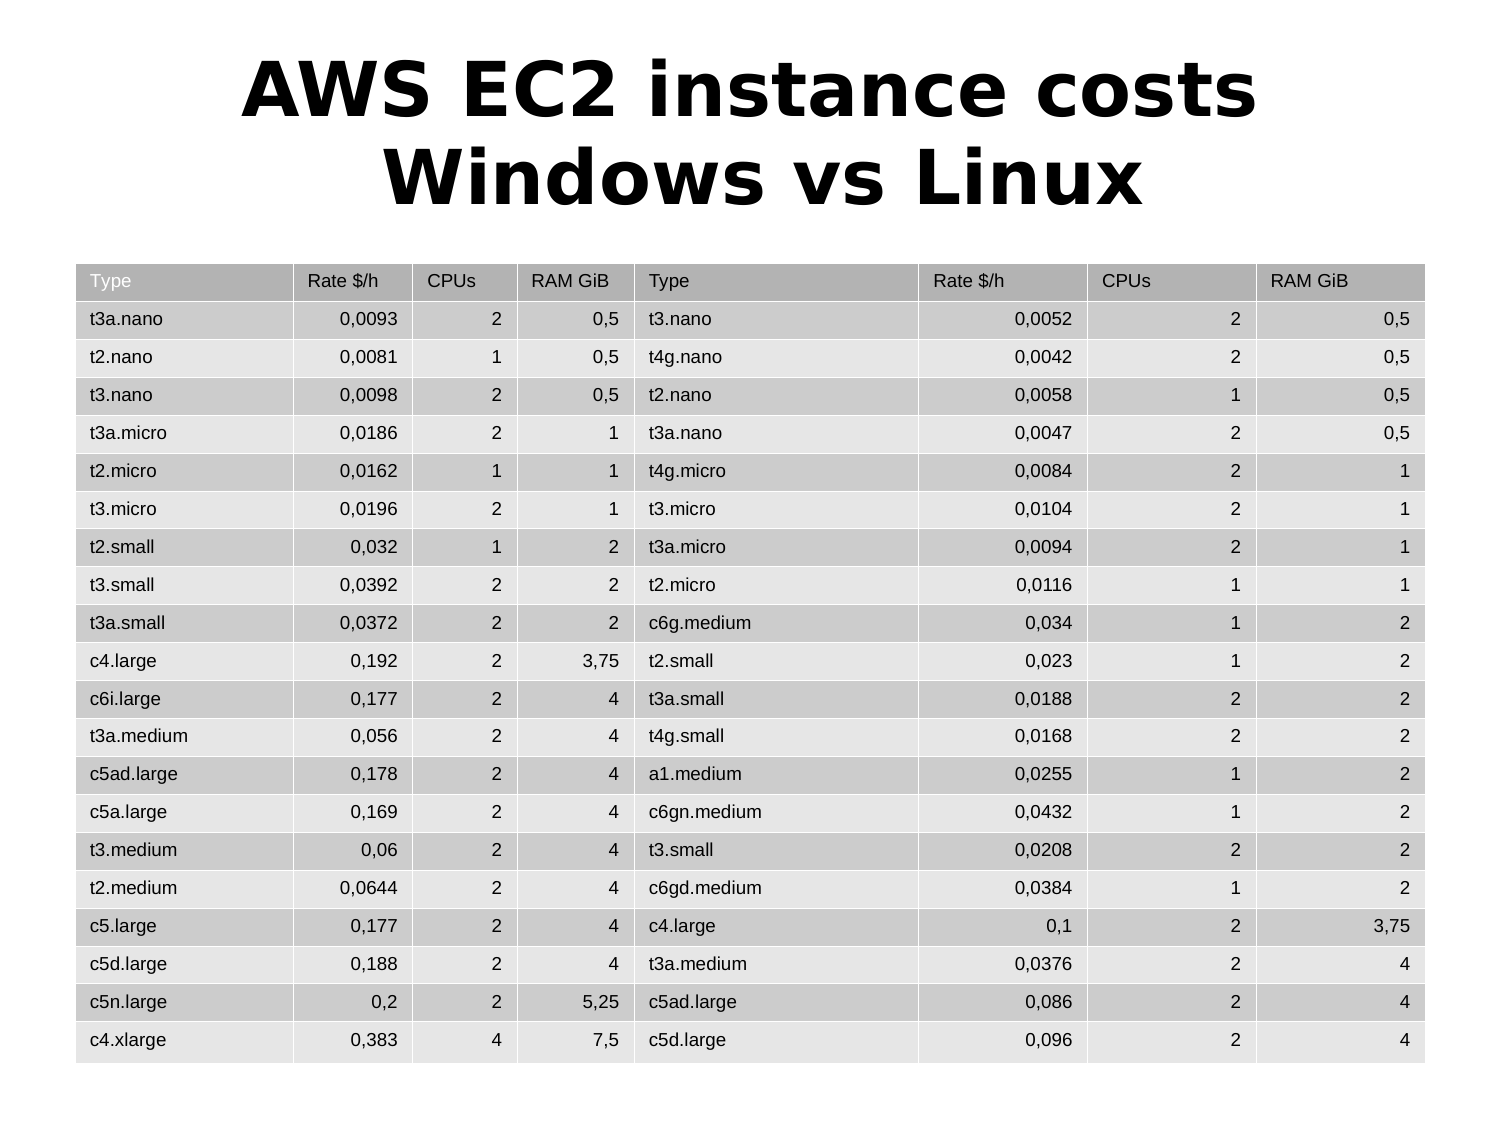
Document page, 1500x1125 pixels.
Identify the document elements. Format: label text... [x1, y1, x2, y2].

table_cell 0,0052 [919, 302, 1087, 339]
table_cell t3a.medium [76, 719, 293, 756]
table_header CPUs [413, 264, 517, 301]
table_cell 0,383 [294, 1022, 412, 1063]
table_cell c6g.medium [635, 605, 918, 642]
table_cell 0,192 [294, 643, 412, 680]
table_cell 0,032 [294, 529, 412, 566]
table_cell 1 [413, 529, 517, 566]
table_cell 0,0098 [294, 378, 412, 415]
table_cell 2 [1257, 871, 1425, 908]
table_cell 2 [1257, 605, 1425, 642]
table_cell 0,5 [1257, 340, 1425, 377]
table_cell 1 [413, 454, 517, 491]
table_cell 2 [1088, 719, 1256, 756]
table_cell 0,0372 [294, 605, 412, 642]
table_cell 1 [1257, 529, 1425, 566]
table_cell 2 [413, 567, 517, 604]
table_cell 0,5 [518, 302, 634, 339]
table_cell t2.micro [635, 567, 918, 604]
table_cell 2 [1088, 416, 1256, 453]
table_cell c5ad.large [76, 757, 293, 794]
table_cell 0,5 [518, 378, 634, 415]
table_cell 2 [413, 909, 517, 946]
table_cell 0,0116 [919, 567, 1087, 604]
table_cell 2 [1088, 492, 1256, 528]
table_cell 0,0208 [919, 833, 1087, 870]
table_cell 0,023 [919, 643, 1087, 680]
table_cell t3.nano [76, 378, 293, 415]
table_cell 2 [413, 605, 517, 642]
table_cell 2 [413, 795, 517, 832]
table_cell 2 [1088, 833, 1256, 870]
table_cell 0,5 [1257, 416, 1425, 453]
table_cell 2 [1257, 681, 1425, 718]
table_cell 0,0084 [919, 454, 1087, 491]
table_cell 2 [1088, 529, 1256, 566]
table_header Rate $/h [919, 264, 1087, 301]
table_cell 1 [1257, 492, 1425, 528]
table_cell 0,1 [919, 909, 1087, 946]
table_cell 1 [518, 416, 634, 453]
table_cell 0,0104 [919, 492, 1087, 528]
table_cell 5,25 [518, 984, 634, 1021]
table_cell 1 [1088, 871, 1256, 908]
table_cell 0,0162 [294, 454, 412, 491]
table_cell 0,177 [294, 909, 412, 946]
table_cell 0,0058 [919, 378, 1087, 415]
table_header Type [76, 264, 293, 301]
table_cell 0,086 [919, 984, 1087, 1021]
table_cell 4 [518, 909, 634, 946]
table_cell 4 [518, 757, 634, 794]
table_cell 2 [1088, 984, 1256, 1021]
table_cell 0,169 [294, 795, 412, 832]
table_cell c5d.large [635, 1022, 918, 1063]
table_cell c5ad.large [635, 984, 918, 1021]
table_cell 0,0042 [919, 340, 1087, 377]
table_cell 2 [1088, 1022, 1256, 1063]
table_cell c4.large [635, 909, 918, 946]
table_cell 1 [1088, 795, 1256, 832]
table_cell 0,0186 [294, 416, 412, 453]
table_cell 4 [518, 871, 634, 908]
table_cell 0,0081 [294, 340, 412, 377]
table_header Type [635, 264, 918, 301]
table_cell 2 [413, 302, 517, 339]
table_cell c6i.large [76, 681, 293, 718]
table_cell 1 [1257, 454, 1425, 491]
table_cell 2 [1088, 340, 1256, 377]
table_cell 2 [413, 757, 517, 794]
table_cell t3.nano [635, 302, 918, 339]
table_cell 0,5 [518, 340, 634, 377]
table_cell 1 [413, 340, 517, 377]
table_cell 2 [413, 871, 517, 908]
table_cell t2.medium [76, 871, 293, 908]
table_cell 2 [413, 643, 517, 680]
table_cell 0,034 [919, 605, 1087, 642]
table_cell 2 [413, 833, 517, 870]
table_cell 2 [1257, 757, 1425, 794]
table_cell 1 [1257, 567, 1425, 604]
table_cell 2 [518, 605, 634, 642]
table_cell t3a.nano [635, 416, 918, 453]
table_cell c4.large [76, 643, 293, 680]
table_cell 0,0255 [919, 757, 1087, 794]
table_cell 0,5 [1257, 302, 1425, 339]
table_header CPUs [1088, 264, 1256, 301]
table_cell 3,75 [518, 643, 634, 680]
table_cell t2.small [76, 529, 293, 566]
table_cell 1 [1088, 757, 1256, 794]
table_cell 2 [413, 984, 517, 1021]
table_cell 0,177 [294, 681, 412, 718]
table_cell 2 [1257, 795, 1425, 832]
table_cell 2 [1088, 302, 1256, 339]
table_cell 0,0094 [919, 529, 1087, 566]
table_cell t3a.micro [76, 416, 293, 453]
table_cell 0,0376 [919, 947, 1087, 983]
table_cell 2 [1088, 947, 1256, 983]
table_cell 0,0392 [294, 567, 412, 604]
table_cell 4 [518, 833, 634, 870]
table_cell t3a.small [635, 681, 918, 718]
table_cell 4 [1257, 1022, 1425, 1063]
title AWS EC2 instance costs Windows vs Linux [75, 46, 1425, 223]
table_cell c5a.large [76, 795, 293, 832]
table_cell 2 [1257, 833, 1425, 870]
table_header RAM GiB [518, 264, 634, 301]
table_header RAM GiB [1257, 264, 1425, 301]
table_cell 2 [413, 378, 517, 415]
table_cell 4 [518, 947, 634, 983]
table_cell c6gd.medium [635, 871, 918, 908]
table_cell t3.micro [635, 492, 918, 528]
table_cell 0,0168 [919, 719, 1087, 756]
table_cell t4g.micro [635, 454, 918, 491]
table_cell 0,178 [294, 757, 412, 794]
table_cell t2.small [635, 643, 918, 680]
table_cell 4 [413, 1022, 517, 1063]
table_cell 2 [1088, 909, 1256, 946]
table_cell t3.small [635, 833, 918, 870]
table_cell 2 [1088, 454, 1256, 491]
table_cell 2 [413, 719, 517, 756]
table_cell t3a.nano [76, 302, 293, 339]
table_cell 1 [1088, 378, 1256, 415]
table_cell c5d.large [76, 947, 293, 983]
table_cell 0,0188 [919, 681, 1087, 718]
table_cell t3.small [76, 567, 293, 604]
table_cell 0,188 [294, 947, 412, 983]
table_cell 2 [1257, 643, 1425, 680]
table_cell 2 [413, 681, 517, 718]
table_cell 4 [1257, 984, 1425, 1021]
table_cell a1.medium [635, 757, 918, 794]
table_cell t4g.nano [635, 340, 918, 377]
table_cell 0,0093 [294, 302, 412, 339]
table_cell 0,056 [294, 719, 412, 756]
table_header Rate $/h [294, 264, 412, 301]
table_cell 0,0047 [919, 416, 1087, 453]
table_cell 2 [1088, 681, 1256, 718]
table_cell 0,0384 [919, 871, 1087, 908]
table_cell 0,5 [1257, 378, 1425, 415]
table_cell 1 [518, 454, 634, 491]
table_cell t2.micro [76, 454, 293, 491]
table_cell 3,75 [1257, 909, 1425, 946]
table_cell t3.medium [76, 833, 293, 870]
table_cell 0,06 [294, 833, 412, 870]
table_cell 0,0644 [294, 871, 412, 908]
table_cell 1 [1088, 567, 1256, 604]
table_cell 7,5 [518, 1022, 634, 1063]
table_cell t3a.medium [635, 947, 918, 983]
table_cell t3a.small [76, 605, 293, 642]
table_cell t3.micro [76, 492, 293, 528]
table_cell 2 [413, 492, 517, 528]
table_cell 2 [413, 416, 517, 453]
table_cell t2.nano [635, 378, 918, 415]
table_cell t2.nano [76, 340, 293, 377]
table_cell t4g.small [635, 719, 918, 756]
table_cell 0,0196 [294, 492, 412, 528]
table_cell 4 [518, 795, 634, 832]
table_cell 2 [518, 567, 634, 604]
table_cell 4 [1257, 947, 1425, 983]
table_cell 4 [518, 681, 634, 718]
table_cell 2 [1257, 719, 1425, 756]
table_cell 1 [1088, 643, 1256, 680]
table_cell 1 [518, 492, 634, 528]
table_cell t3a.micro [635, 529, 918, 566]
table_cell 4 [518, 719, 634, 756]
table_cell 0,096 [919, 1022, 1087, 1063]
table_cell c5.large [76, 909, 293, 946]
table_cell c5n.large [76, 984, 293, 1021]
table_cell 1 [1088, 605, 1256, 642]
table_cell 0,2 [294, 984, 412, 1021]
table_cell 2 [413, 947, 517, 983]
table_cell 0,0432 [919, 795, 1087, 832]
table_cell c4.xlarge [76, 1022, 293, 1063]
table_cell c6gn.medium [635, 795, 918, 832]
table_cell 2 [518, 529, 634, 566]
